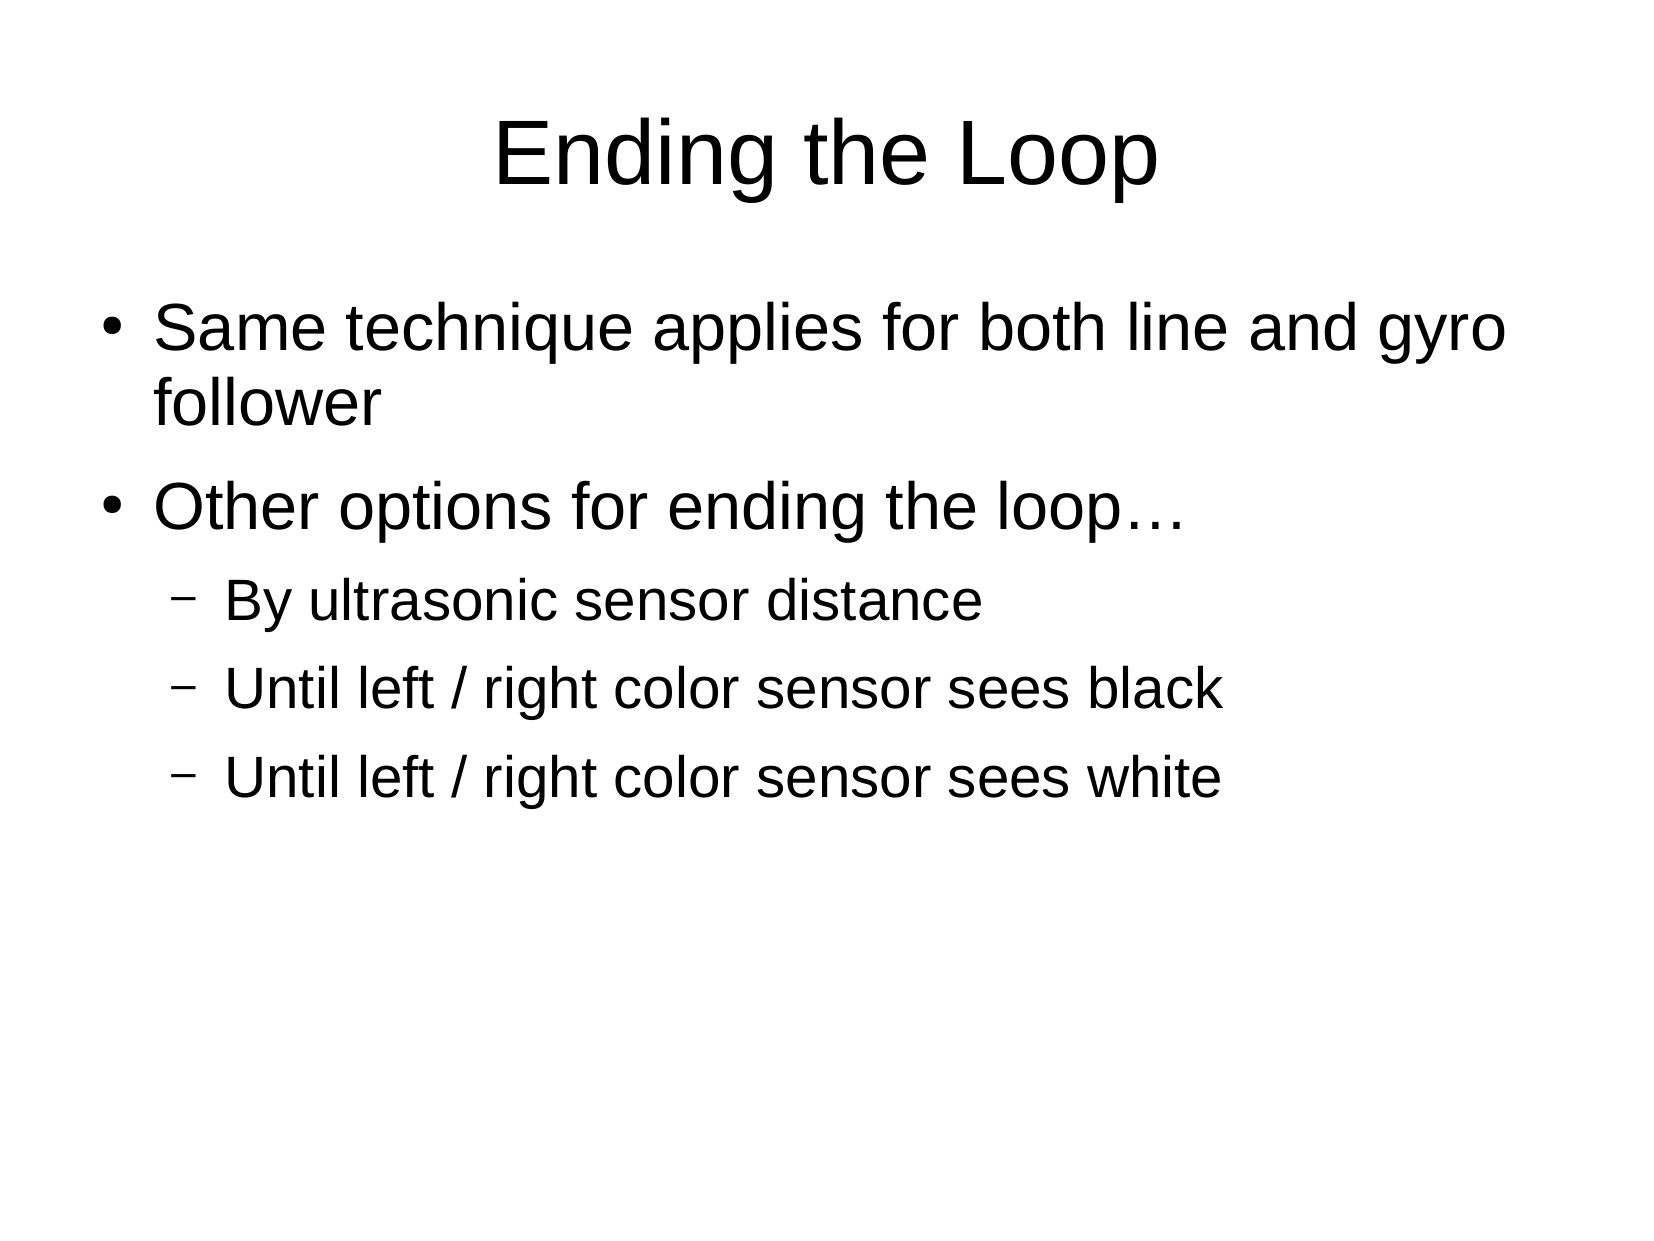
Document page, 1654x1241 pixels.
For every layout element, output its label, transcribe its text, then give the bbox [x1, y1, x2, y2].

title Ending the Loop [82, 49, 1571, 257]
list Same technique applies for both line and gyro follower Other options for ending the loop… By ultrasonic sensor distance Until left / right color sensor sees black Until left / right color sensor sees white [82, 290, 1571, 1010]
